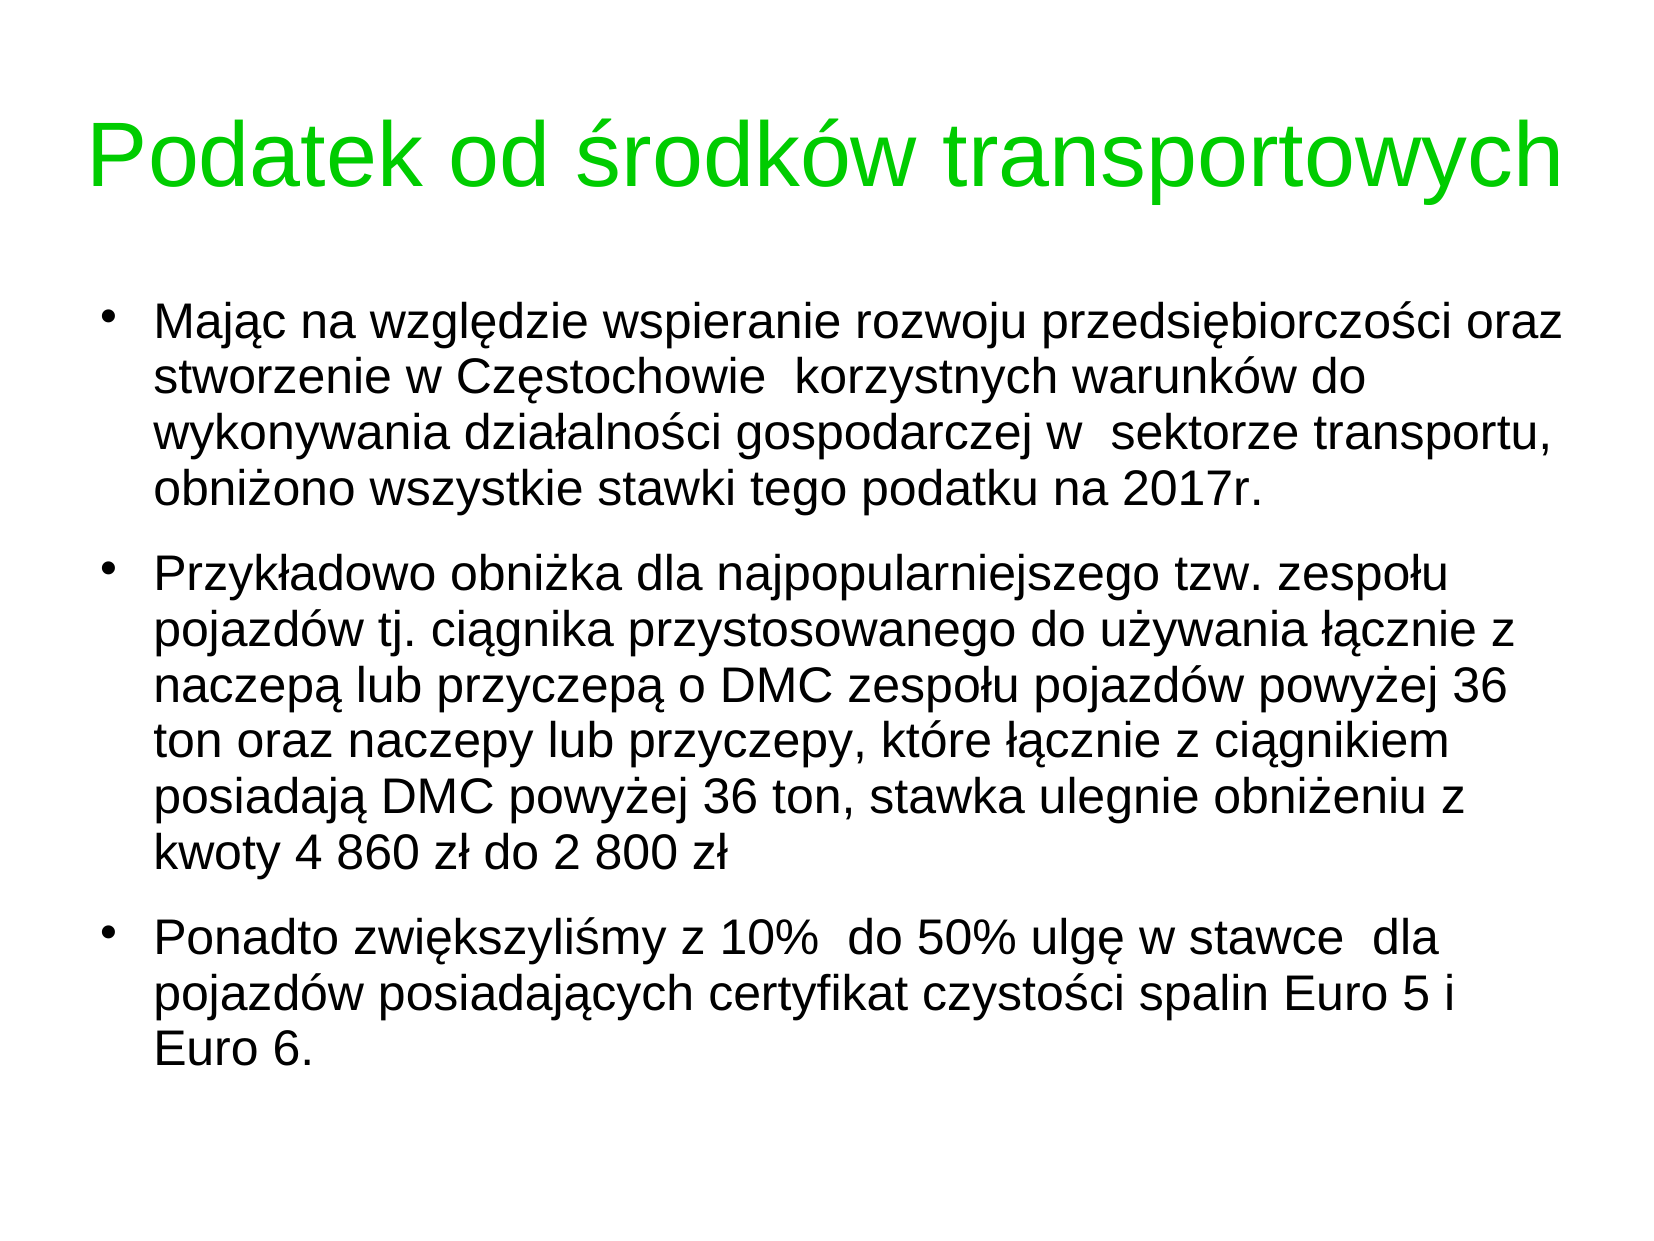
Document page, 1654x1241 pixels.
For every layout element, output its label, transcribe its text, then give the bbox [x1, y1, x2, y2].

title Podatek od środków transportowych [82, 49, 1571, 257]
list Mając na względzie wspieranie rozwoju przedsiębiorczości oraz stworzenie w Częstochowie korzystnych warunków do wykonywania działalności gospodarczej w sektorze transportu, obniżono wszystkie stawki tego podatku na 2017r. Przykładowo obniżka dla najpopularniejszego tzw. zespołu pojazdów tj. ciągnika przystosowanego do używania łącznie z naczepą lub przyczepą o DMC zespołu pojazdów powyżej 36 ton oraz naczepy lub przyczepy, które łącznie z ciągnikiem posiadają DMC powyżej 36 ton, stawka ulegnie obniżeniu z kwoty 4 860 zł do 2 800 zł Ponadto zwiększyliśmy z 10% do 50% ulgę w stawce dla pojazdów posiadających certyfikat czystości spalin Euro 5 i Euro 6. [82, 290, 1571, 1130]
